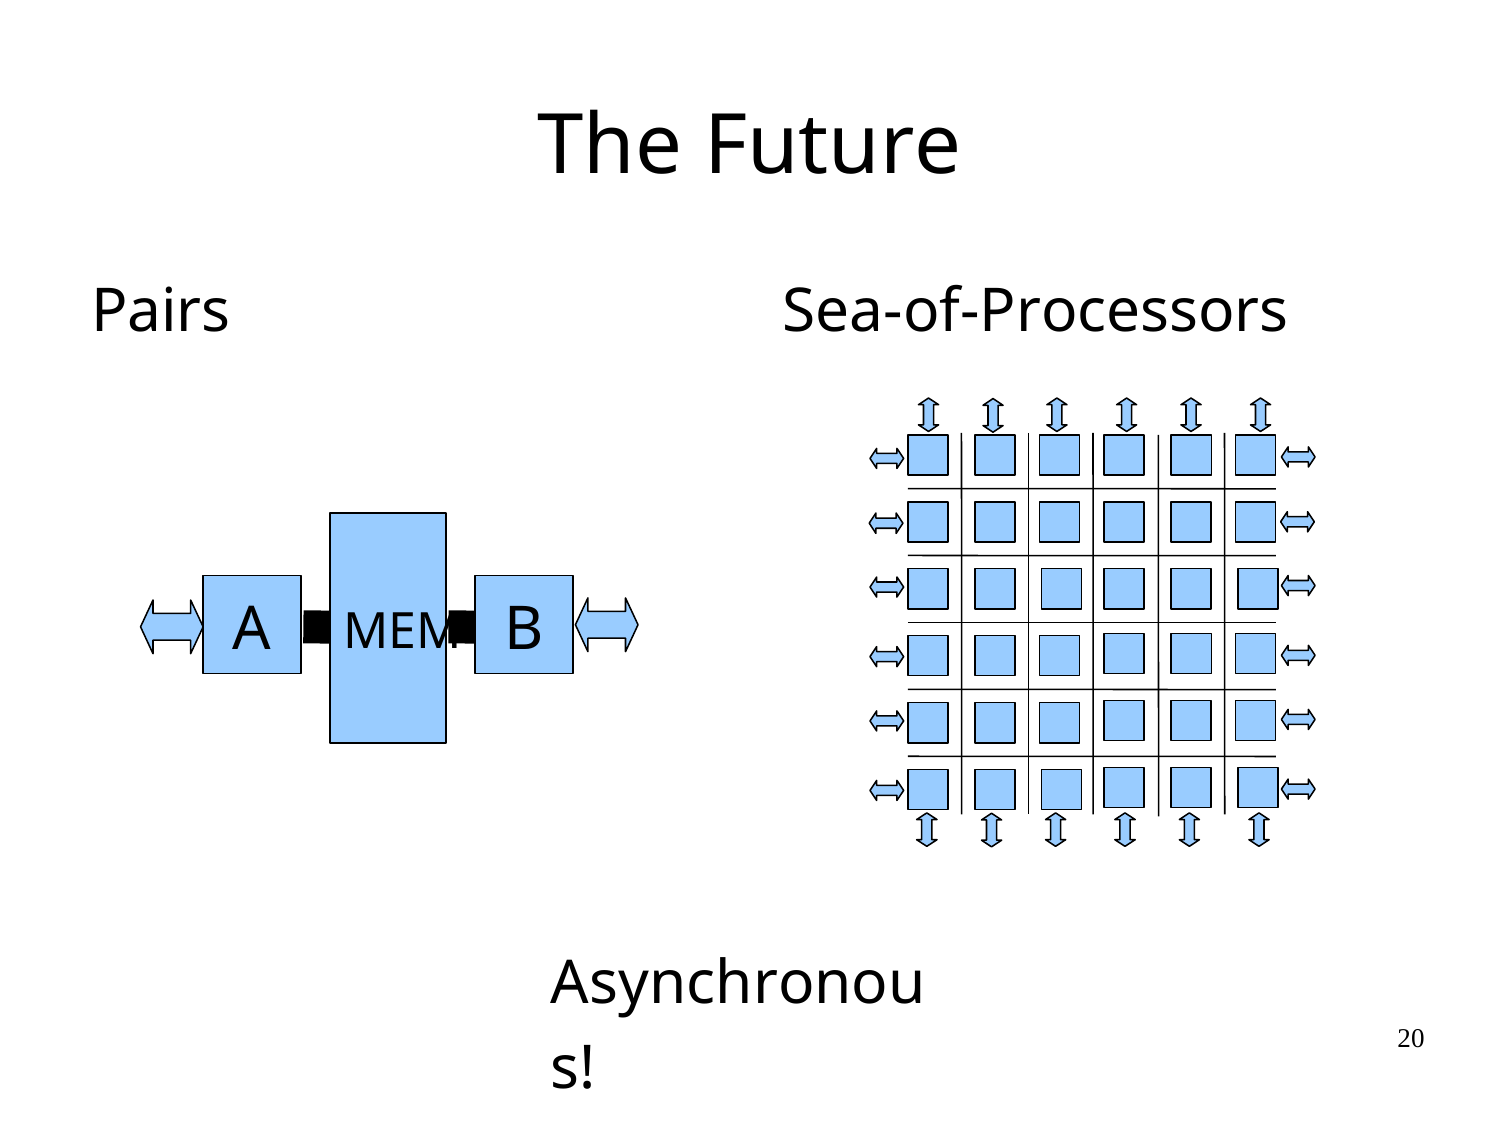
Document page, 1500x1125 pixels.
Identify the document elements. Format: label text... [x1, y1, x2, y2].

text_box [1116, 398, 1137, 432]
text_box [869, 513, 903, 534]
text_box [1039, 635, 1080, 676]
text_box [974, 702, 1016, 743]
text_box [1104, 568, 1145, 609]
text_box [1171, 633, 1212, 674]
text_box [916, 812, 938, 847]
list Pairs [75, 263, 734, 339]
text_box [1237, 568, 1279, 609]
text_box [974, 501, 1016, 542]
text_box [974, 434, 1016, 475]
text_box [870, 710, 904, 731]
text_box [1237, 767, 1279, 808]
text_box [1281, 779, 1316, 800]
text_box [981, 813, 1002, 847]
text_box [1039, 434, 1080, 475]
text_box [1235, 700, 1276, 741]
text_box [907, 702, 948, 743]
text_box [907, 434, 948, 475]
text_box [575, 597, 639, 652]
text_box [974, 635, 1016, 676]
text_box [1104, 767, 1145, 808]
text_box [907, 769, 948, 810]
text_box [1170, 568, 1212, 609]
text_box MEM [329, 513, 447, 743]
text_box [1170, 767, 1212, 808]
title The Future [75, 86, 1426, 191]
text_box [983, 398, 1004, 433]
text_box [1114, 812, 1136, 847]
text_box [1041, 769, 1082, 810]
text_box [1281, 575, 1316, 596]
text_box [1281, 446, 1316, 468]
text_box [870, 646, 904, 667]
text_box [1041, 568, 1082, 610]
text_box [907, 635, 948, 676]
text_box [1039, 502, 1080, 543]
text_box [1179, 812, 1200, 847]
text_box [870, 577, 904, 598]
text_box [907, 568, 948, 610]
text_box [1104, 434, 1145, 475]
text_box [907, 502, 948, 543]
text_box [1104, 700, 1145, 741]
text_box [140, 600, 204, 654]
text_box [1180, 398, 1202, 432]
text_box [1104, 633, 1145, 674]
text_box [1235, 633, 1276, 674]
text_box [1280, 511, 1315, 532]
text_box [1170, 501, 1212, 542]
text_box [870, 448, 904, 469]
text_box [1281, 709, 1316, 730]
text_box [1045, 812, 1066, 847]
text_box A [202, 575, 302, 674]
text_box [1170, 700, 1212, 741]
text_box [1046, 398, 1068, 432]
text_box Asynchronous! [537, 928, 965, 1114]
text_box [1281, 645, 1316, 666]
text_box B [474, 575, 574, 674]
text_box [918, 398, 939, 432]
text_box [1235, 501, 1276, 542]
text_box [974, 769, 1016, 810]
text_box [974, 568, 1016, 610]
text_box [870, 780, 904, 801]
text_box [1039, 702, 1080, 743]
text_box [1248, 812, 1270, 847]
list Sea-of-Processors [766, 263, 1426, 339]
text_box [1235, 434, 1276, 475]
text_box [1104, 501, 1145, 542]
text_box [1250, 398, 1271, 432]
text_box [1171, 434, 1212, 475]
